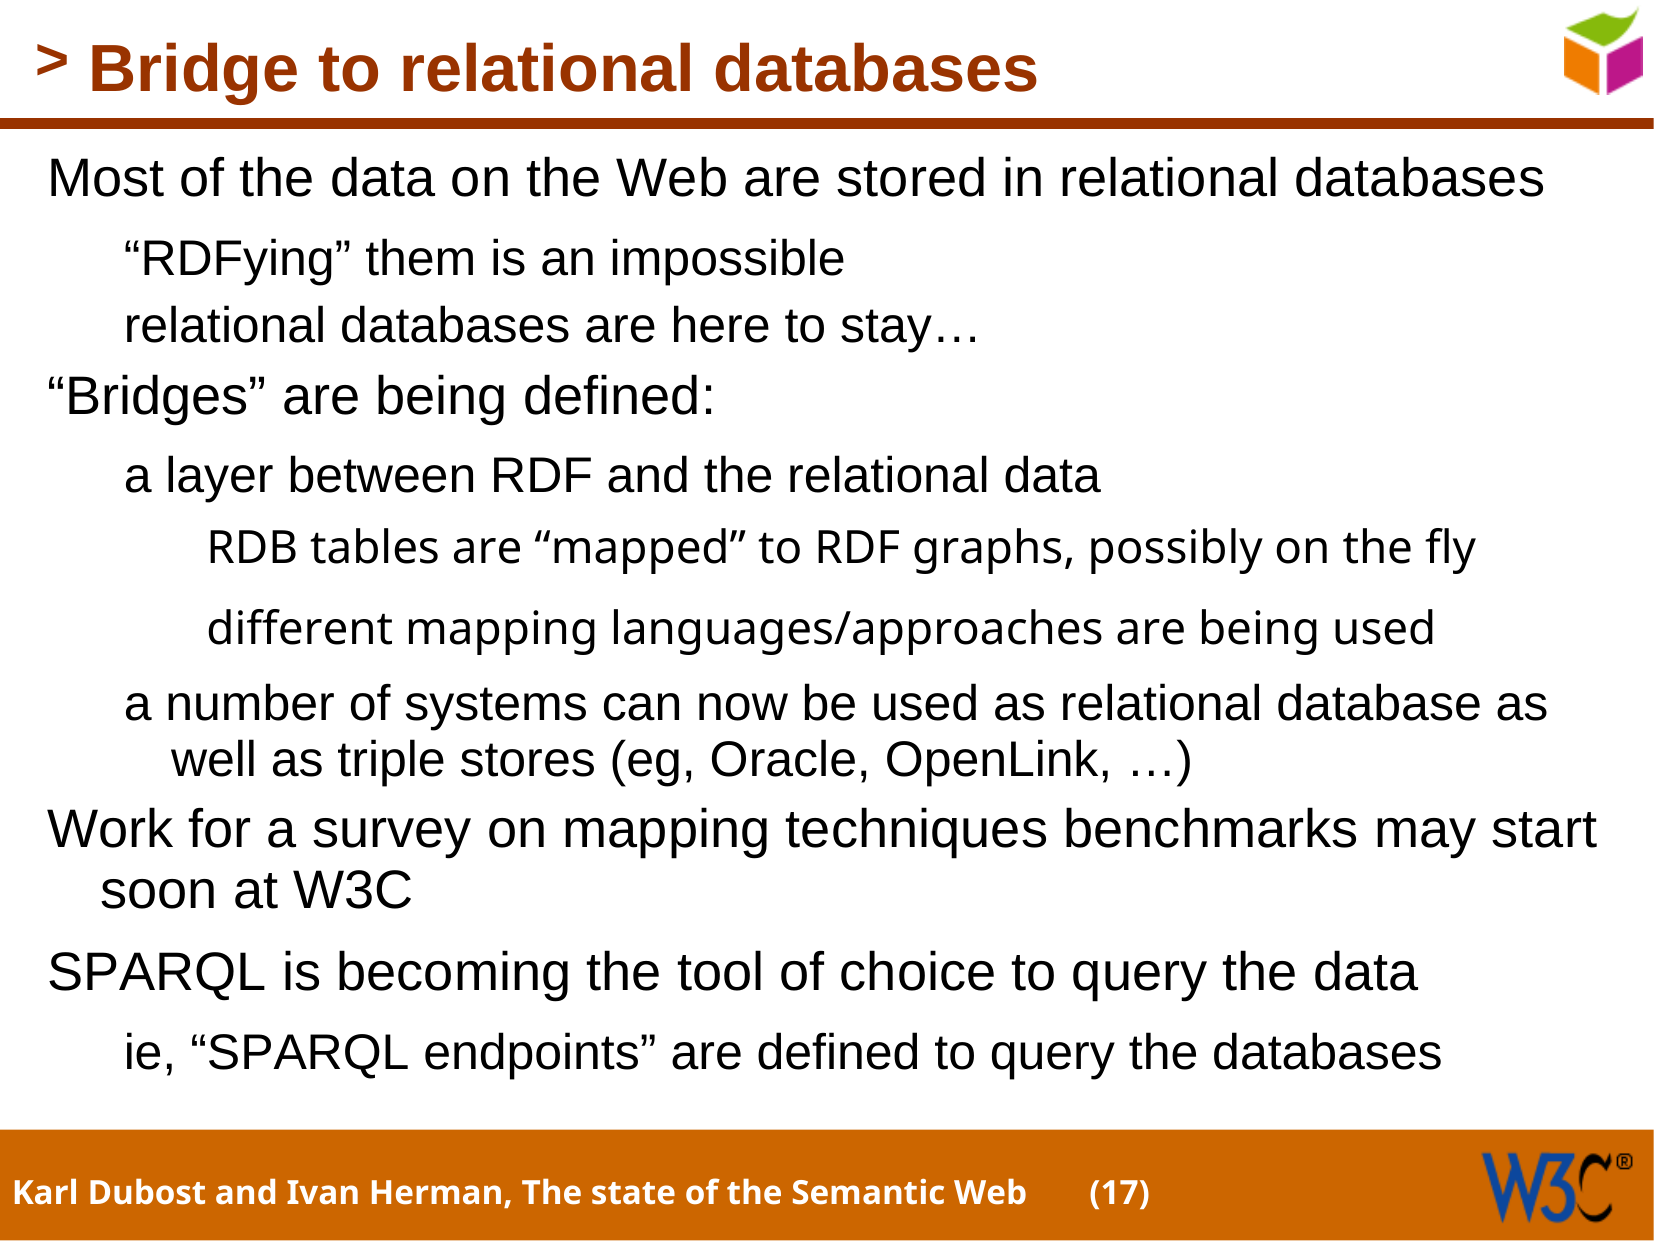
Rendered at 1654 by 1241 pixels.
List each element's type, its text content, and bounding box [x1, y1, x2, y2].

title Bridge to relational databases [88, 14, 1488, 119]
list Most of the data on the Web are stored in relational databases “RDFying” them is an impossible relational databases are here to stay… “Bridges” are being defined: a layer between RDF and the relational data RDB tables are “mapped” to RDF graphs, possibly on the fly different mapping languages/approaches are being used a number of systems can now be used as relational database as well as triple stores (eg, Oracle, OpenLink, …) Work for a survey on mapping techniques benchmarks may start soon at W3C SPARQL is becoming the tool of choice to query the data ie, “SPARQL endpoints” are defined to query the databases [29, 147, 1624, 1119]
picture [1477, 1149, 1639, 1228]
picture [1564, 5, 1643, 95]
